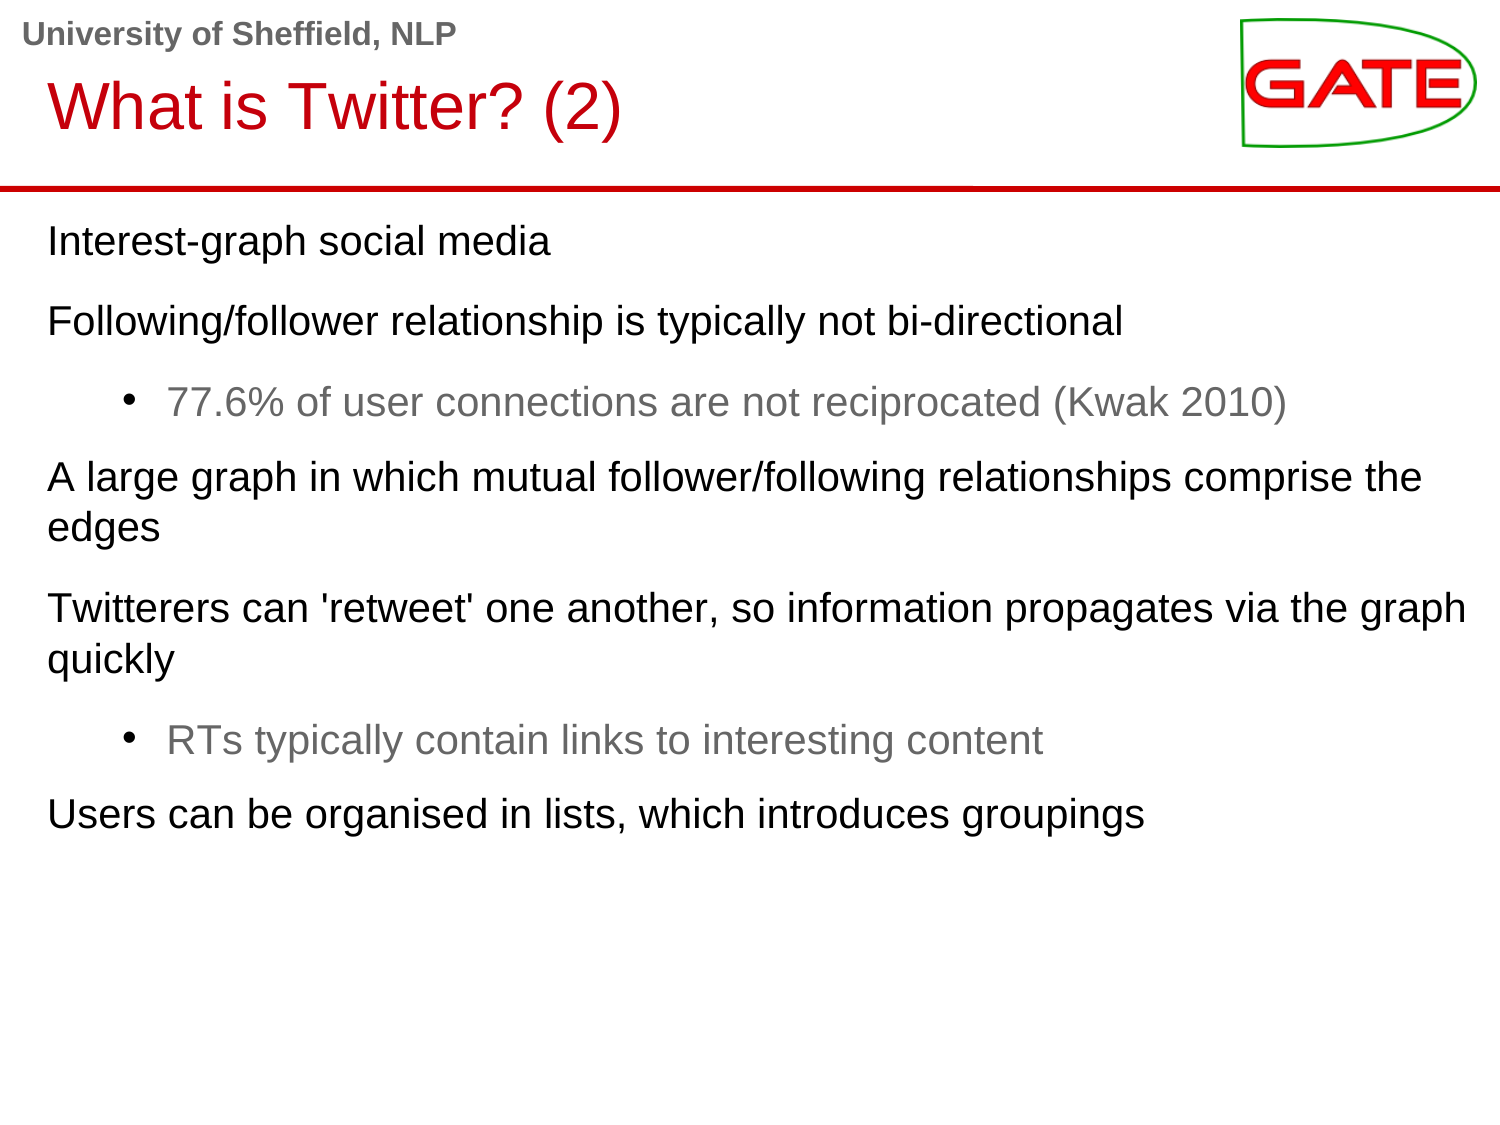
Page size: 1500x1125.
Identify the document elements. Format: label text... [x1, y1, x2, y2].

text_box Interest-graph social media Following/follower relationship is typically not bi-directional 77.6% of user connections are not reciprocated (Kwak 2010) A large graph in which mutual follower/following relationships comprise the edges Twitterers can 'retweet' one another, so information propagates via the graph quickly RTs typically contain links to interesting content Users can be organised in lists, which introduces groupings [47, 212, 1500, 1063]
picture [1240, 18, 1477, 148]
text_box What is Twitter? (2) [47, 47, 1267, 168]
